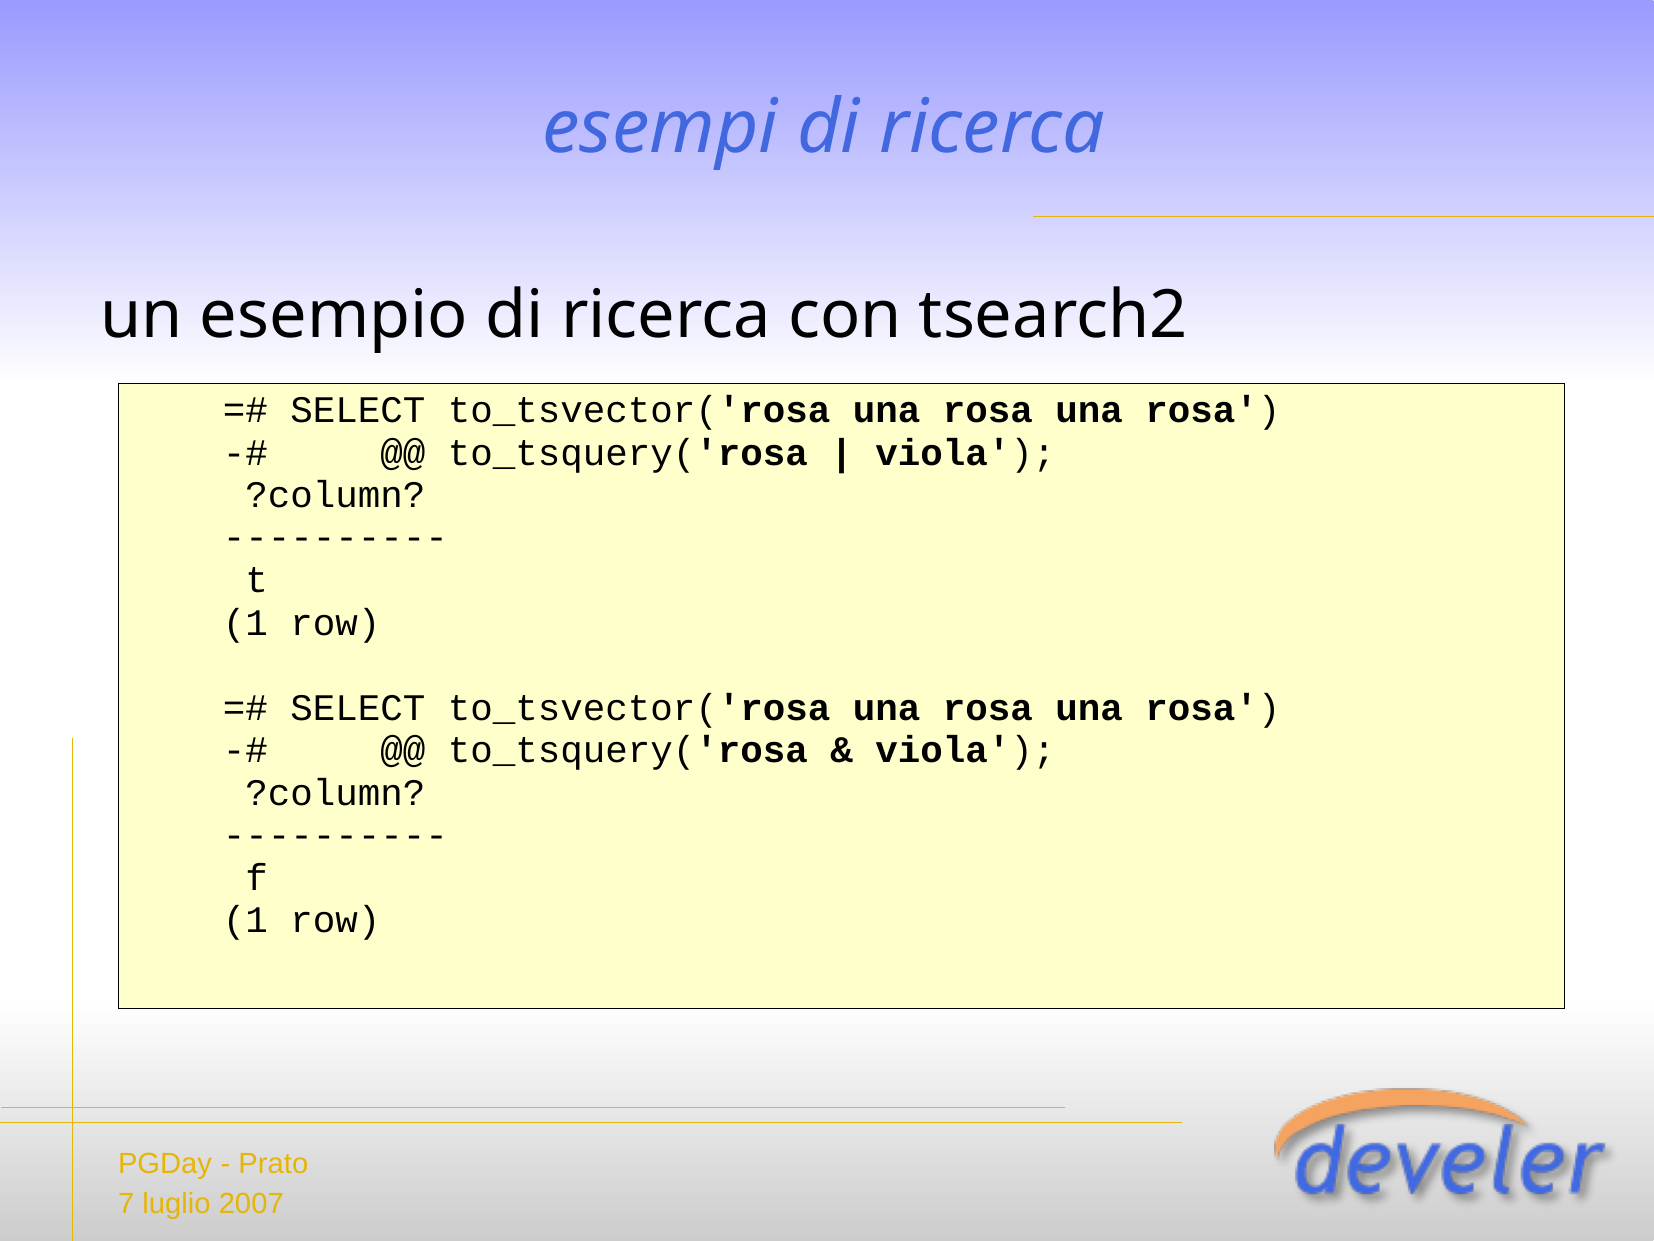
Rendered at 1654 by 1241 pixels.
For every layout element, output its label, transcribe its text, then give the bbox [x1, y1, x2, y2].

title esempi di ricerca [82, 29, 1565, 217]
picture [1269, 1083, 1622, 1211]
list un esempio di ricerca con tsearch2 [82, 265, 1571, 1078]
